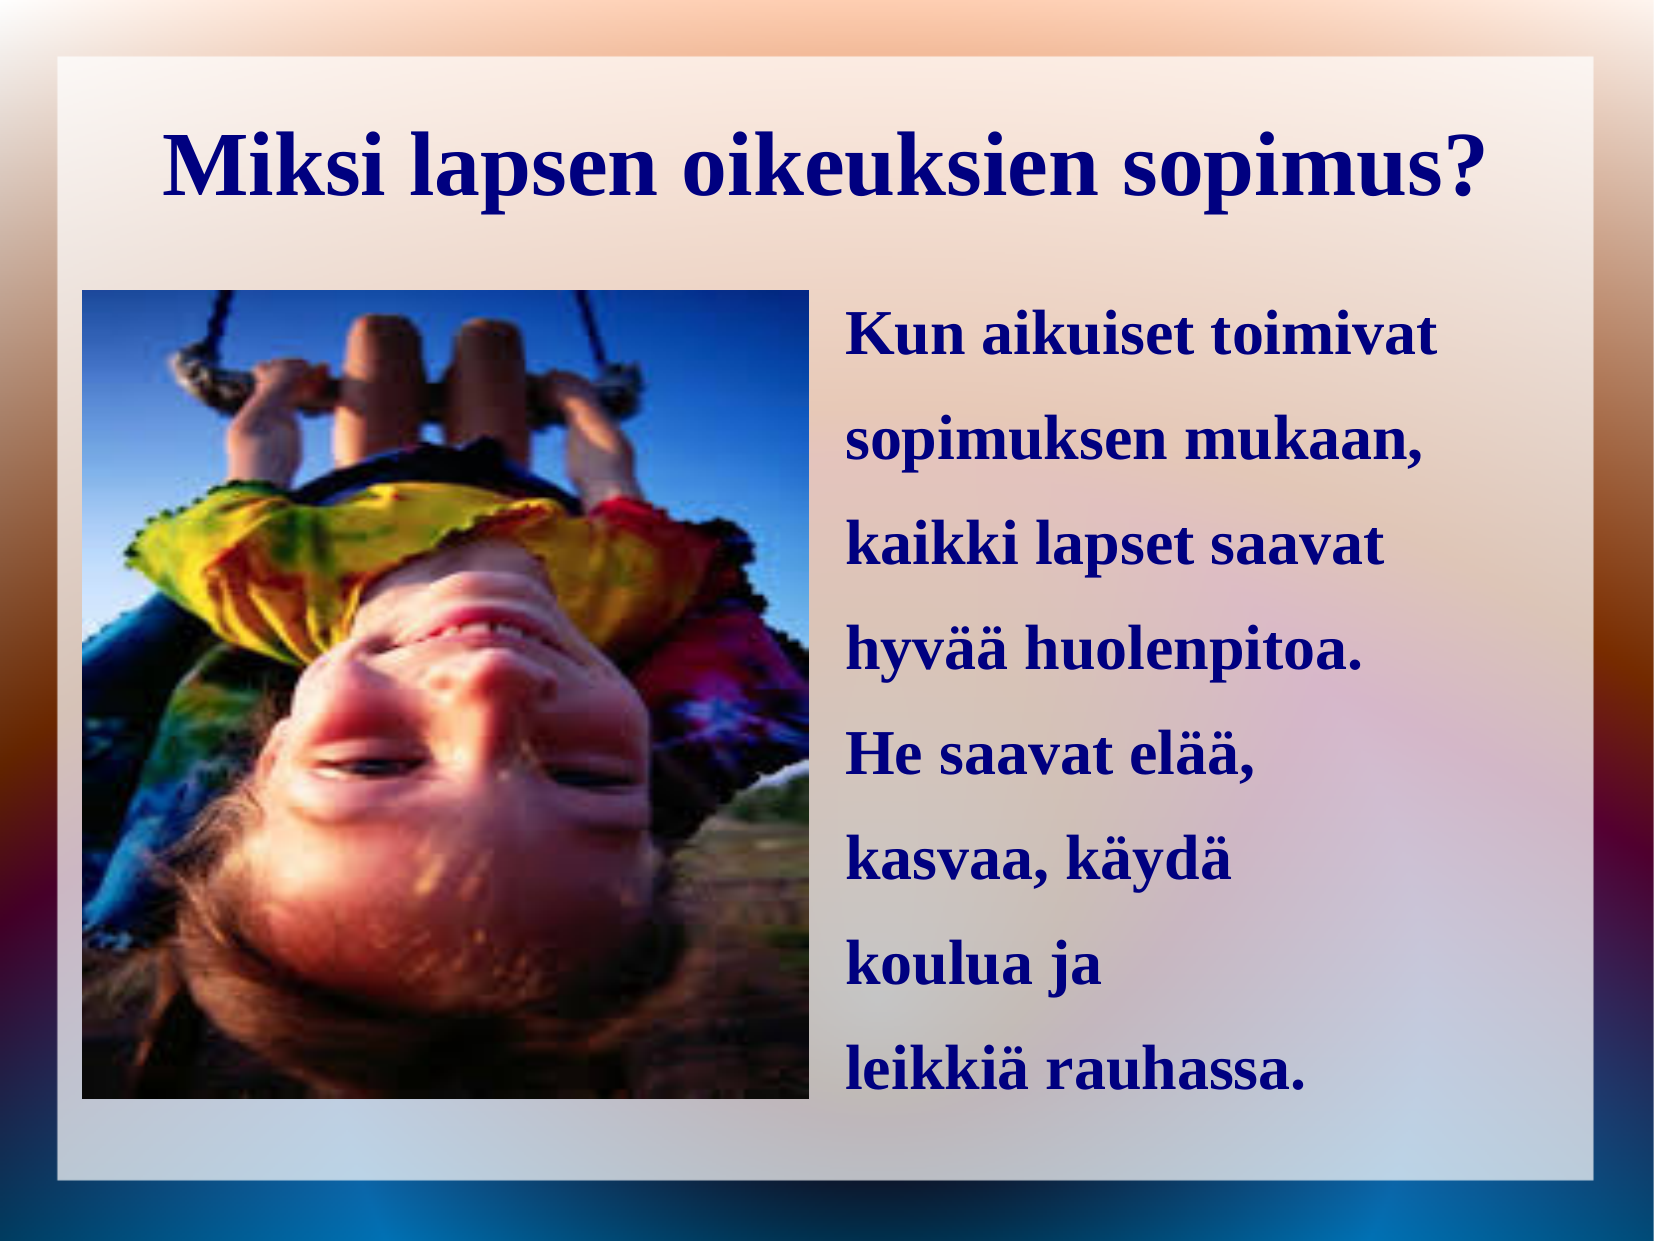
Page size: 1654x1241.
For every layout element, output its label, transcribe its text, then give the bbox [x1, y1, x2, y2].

title Miksi lapsen oikeuksien sopimus? [82, 55, 1571, 263]
list Kun aikuiset toimivat sopimuksen mukaan, kaikki lapset saavat hyvää huolenpitoa. He saavat elää, kasvaa, käydä koulua ja leikkiä rauhassa. [845, 290, 1572, 1109]
picture [82, 290, 809, 1099]
